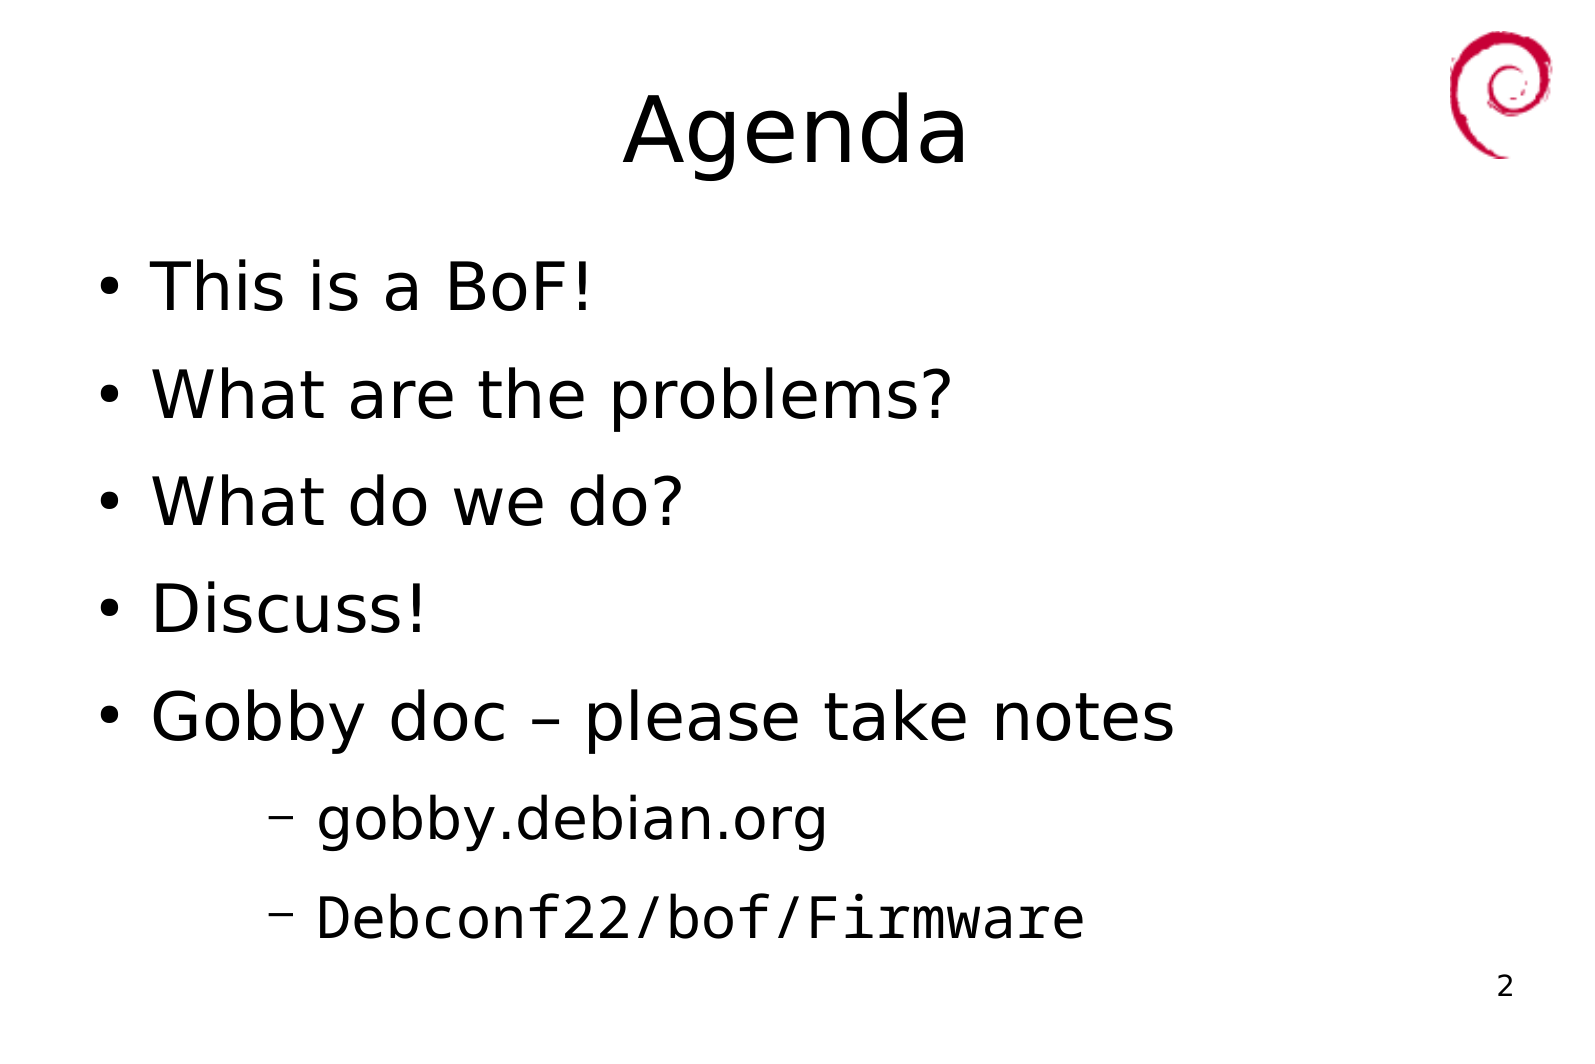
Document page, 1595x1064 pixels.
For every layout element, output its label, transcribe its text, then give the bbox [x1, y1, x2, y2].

title Agenda [79, 42, 1515, 220]
picture [1450, 31, 1555, 159]
list This is a BoF! What are the problems? What do we do? Discuss! Gobby doc – please take notes gobby.debian.org Debconf22/bof/Firmware [79, 248, 1515, 1052]
